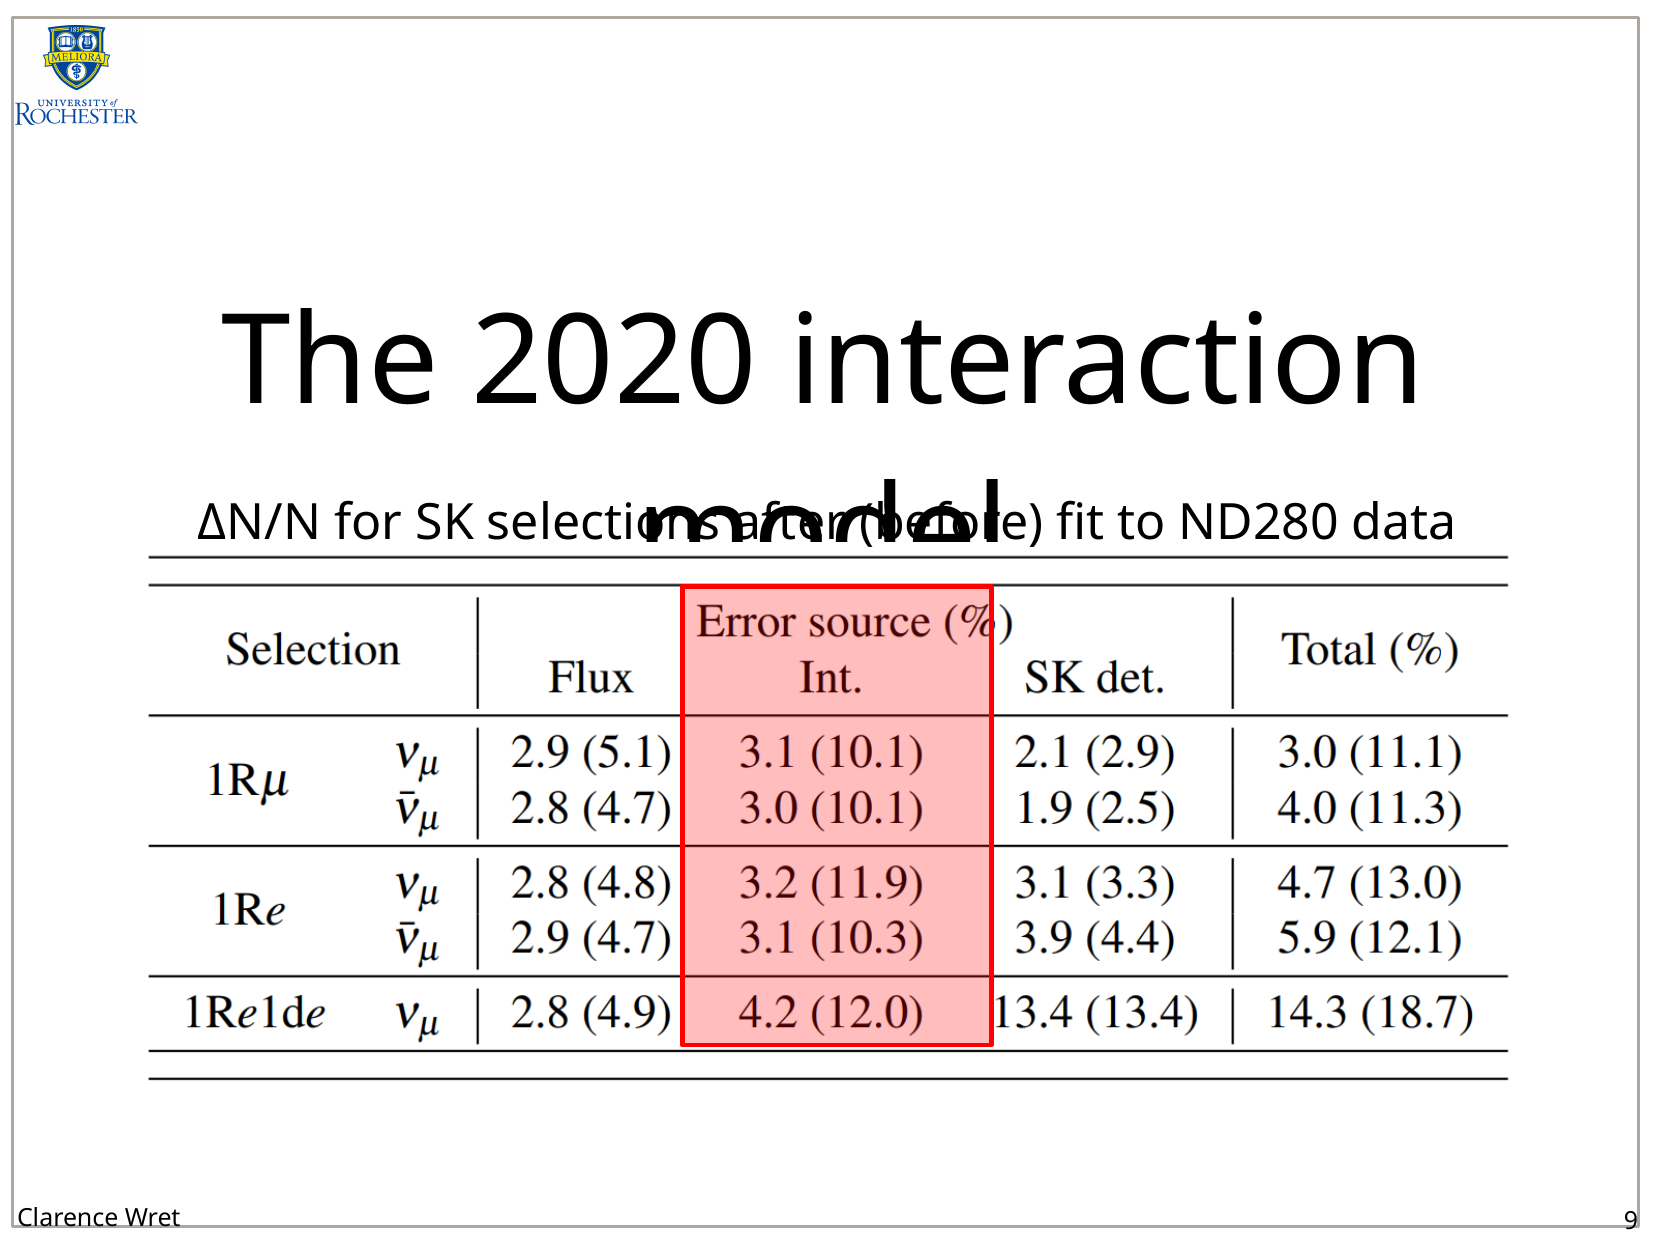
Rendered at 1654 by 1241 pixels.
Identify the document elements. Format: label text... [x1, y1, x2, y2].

text_box The 2020 interaction model [14, 262, 1632, 403]
picture [130, 542, 1528, 1104]
text_box ΔN/N for SK selections after (before) fit to ND280 data [142, 478, 1513, 569]
text_box [682, 586, 992, 1046]
picture [15, 25, 138, 125]
